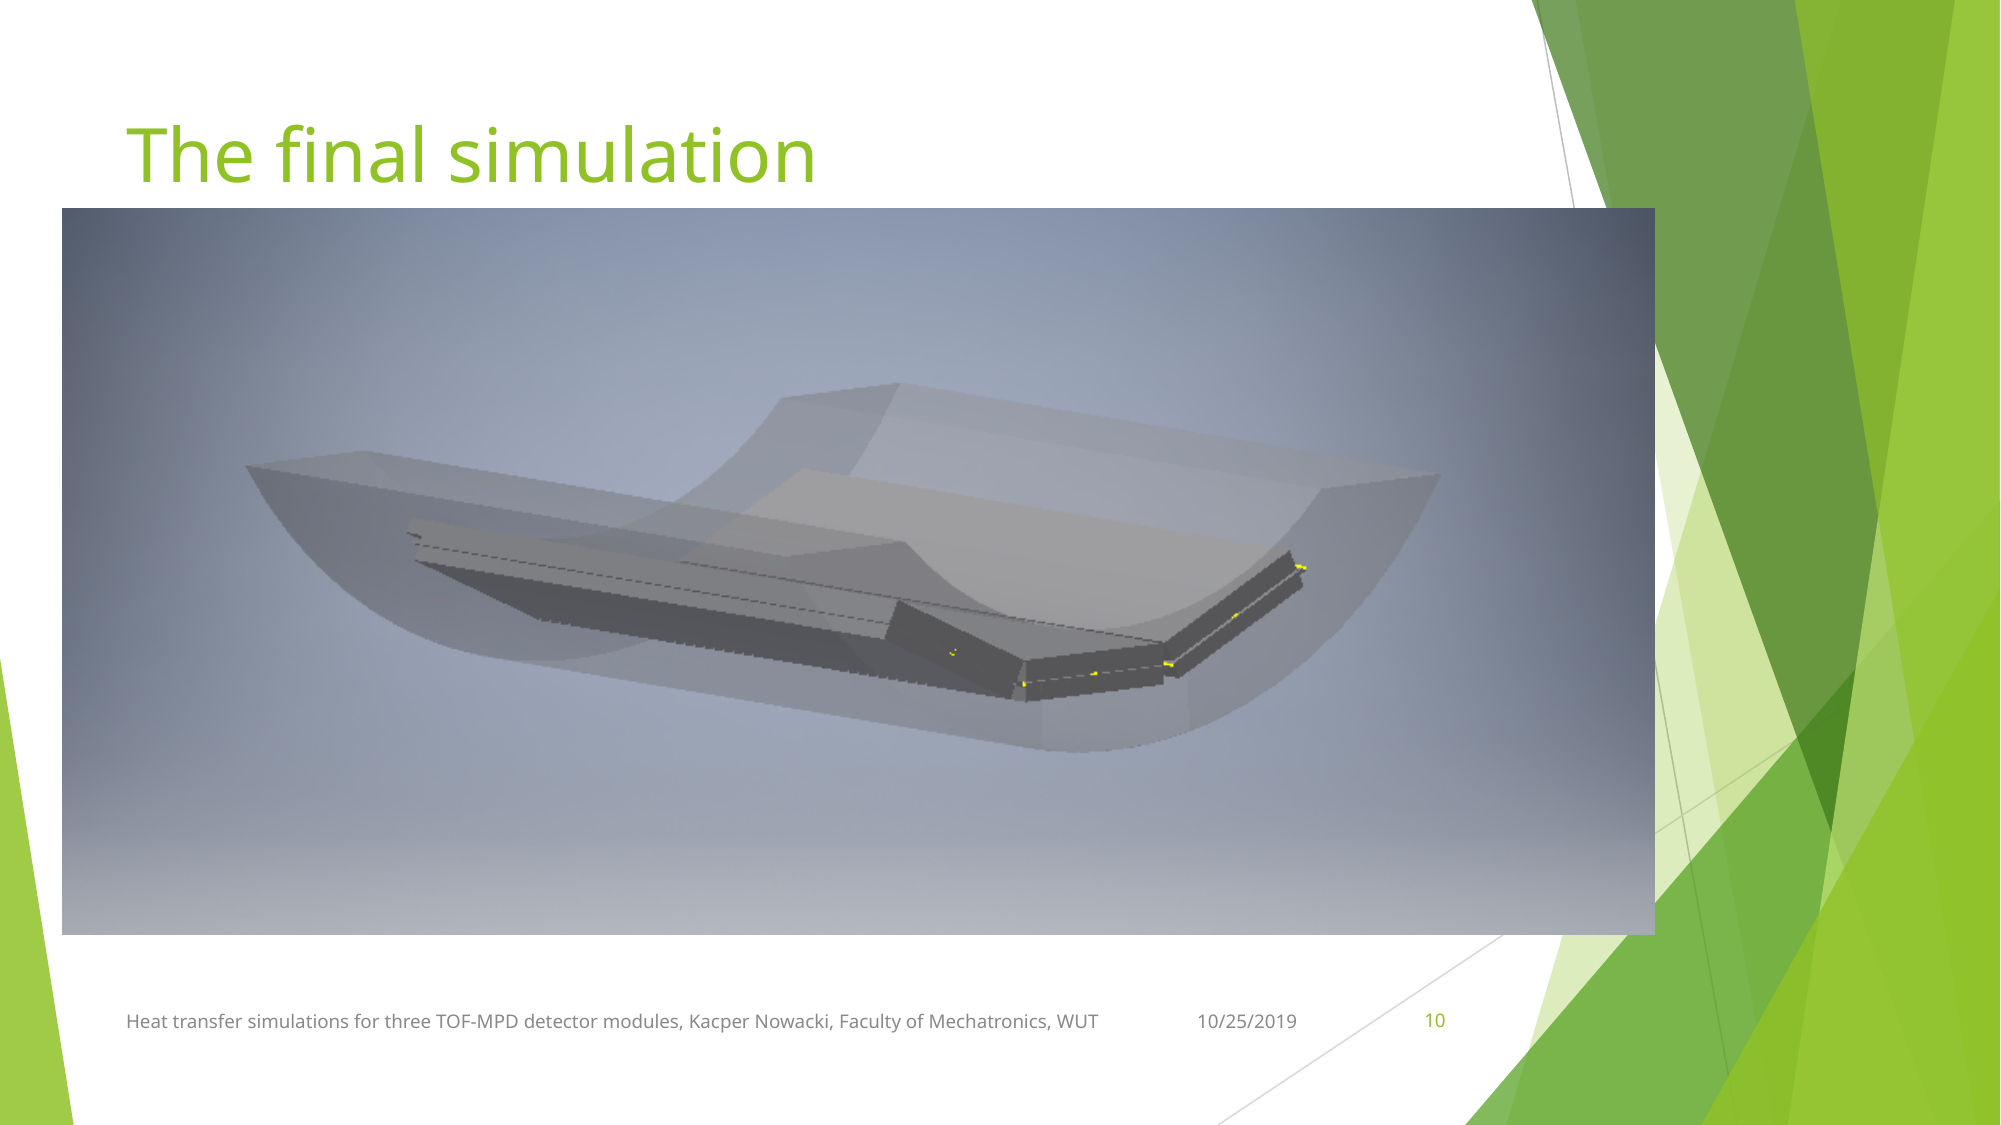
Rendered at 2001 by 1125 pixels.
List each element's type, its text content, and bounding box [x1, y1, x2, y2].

picture [62, 208, 1655, 935]
title The final simulation [111, 99, 1522, 208]
text_box 10/25/2019 [1181, 991, 1332, 1051]
text_box Heat transfer simulations for three TOF-MPD detector modules, Kacper Nowacki, Faculty of Mechatronics, WUT [111, 991, 1145, 1051]
text_box [1409, 991, 1522, 1051]
